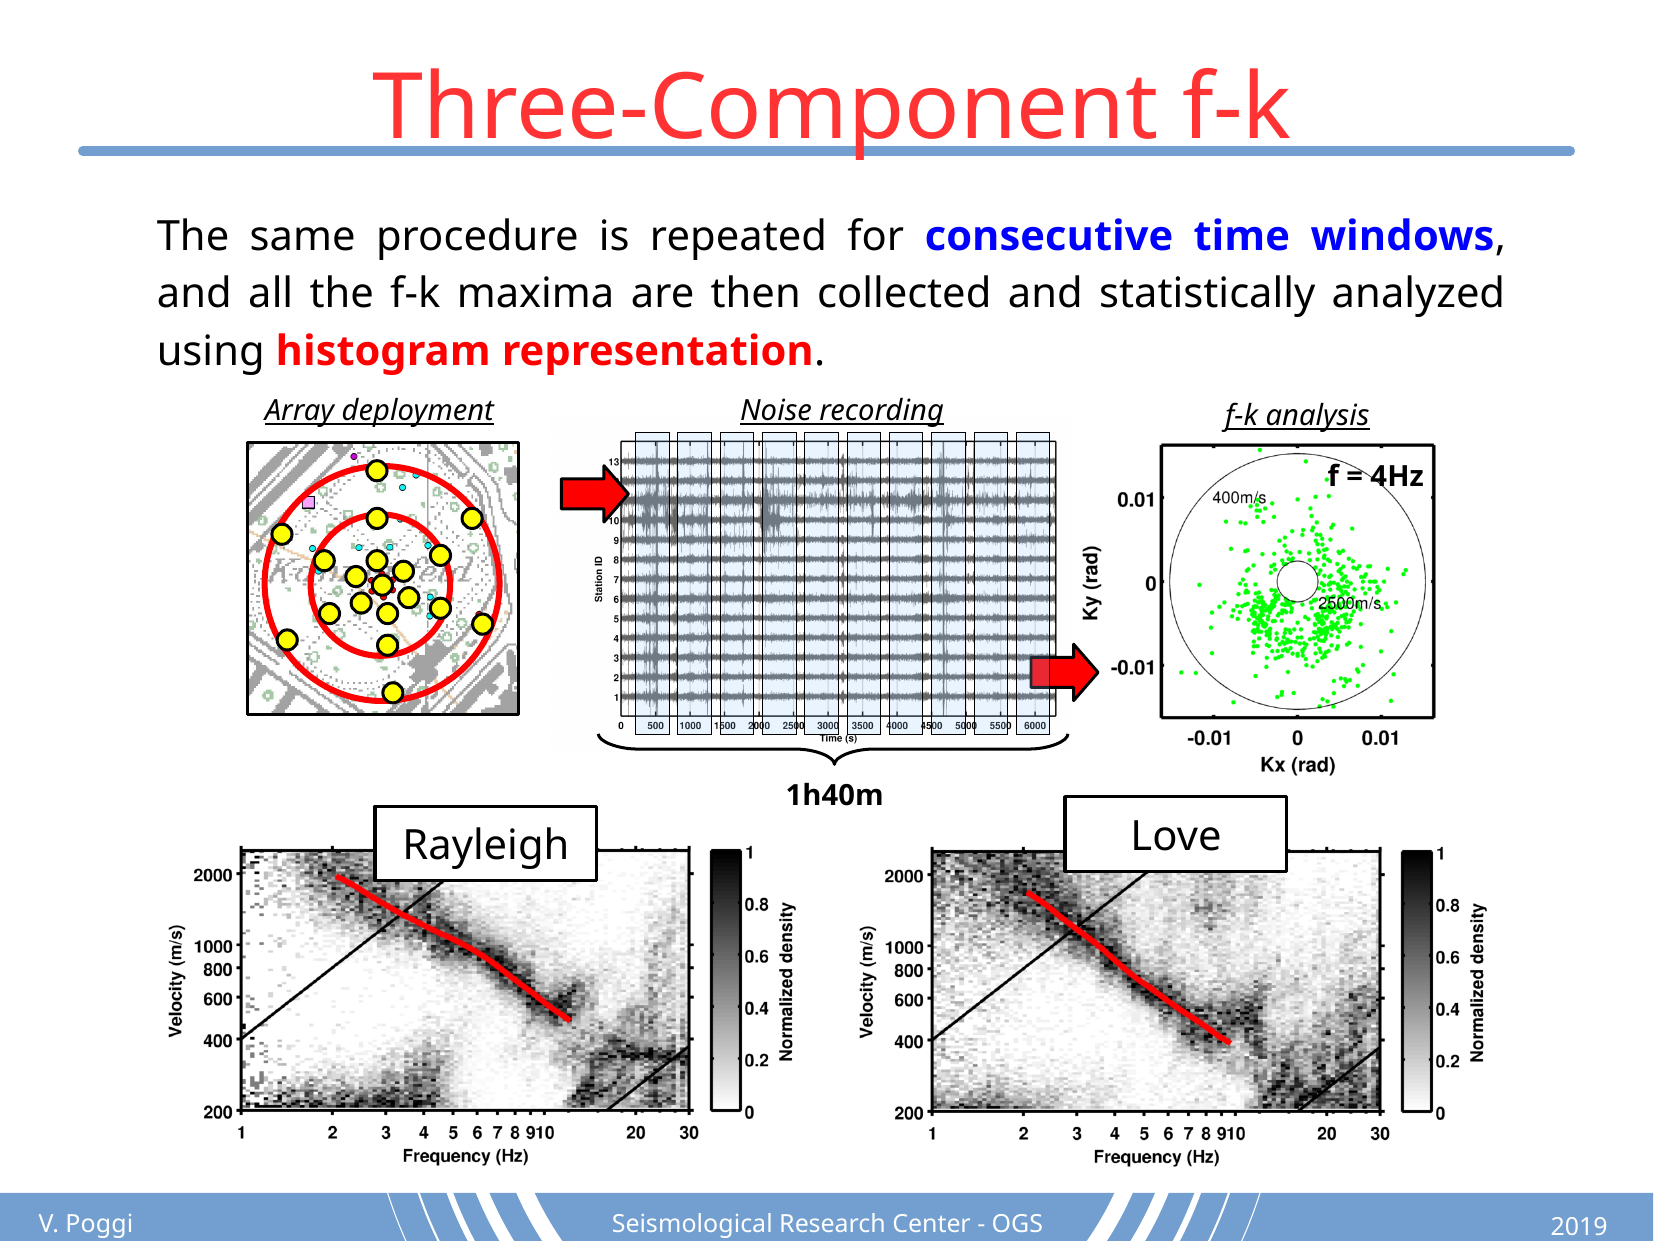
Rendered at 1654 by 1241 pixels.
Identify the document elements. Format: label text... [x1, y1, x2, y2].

text_box [264, 460, 500, 703]
text_box Three-Component f-k [90, 33, 1576, 155]
text_box [847, 432, 881, 735]
text_box [974, 432, 1008, 735]
text_box Love [1065, 796, 1287, 861]
text_box Array deployment [248, 381, 511, 435]
text_box [762, 432, 797, 735]
text_box Rayleigh [375, 806, 597, 870]
picture [844, 819, 1520, 1168]
picture [153, 818, 829, 1167]
text_box [889, 432, 923, 735]
text_box Noise recording [711, 381, 973, 435]
text_box [931, 432, 966, 735]
text_box [720, 432, 754, 735]
picture [248, 443, 518, 714]
text_box [1016, 432, 1099, 735]
text_box f-k analysis [1196, 386, 1399, 440]
text_box The same procedure is repeated for consecutive time windows, and all the f-k maxima are then collected and statistically analyzed using histogram representation. [142, 198, 1521, 357]
text_box [804, 432, 839, 735]
text_box [635, 432, 670, 735]
picture [548, 395, 1442, 785]
text_box f = 4Hz [1310, 447, 1442, 501]
text_box [677, 432, 712, 735]
text_box [561, 465, 629, 523]
text_box 1h40m [750, 766, 919, 820]
